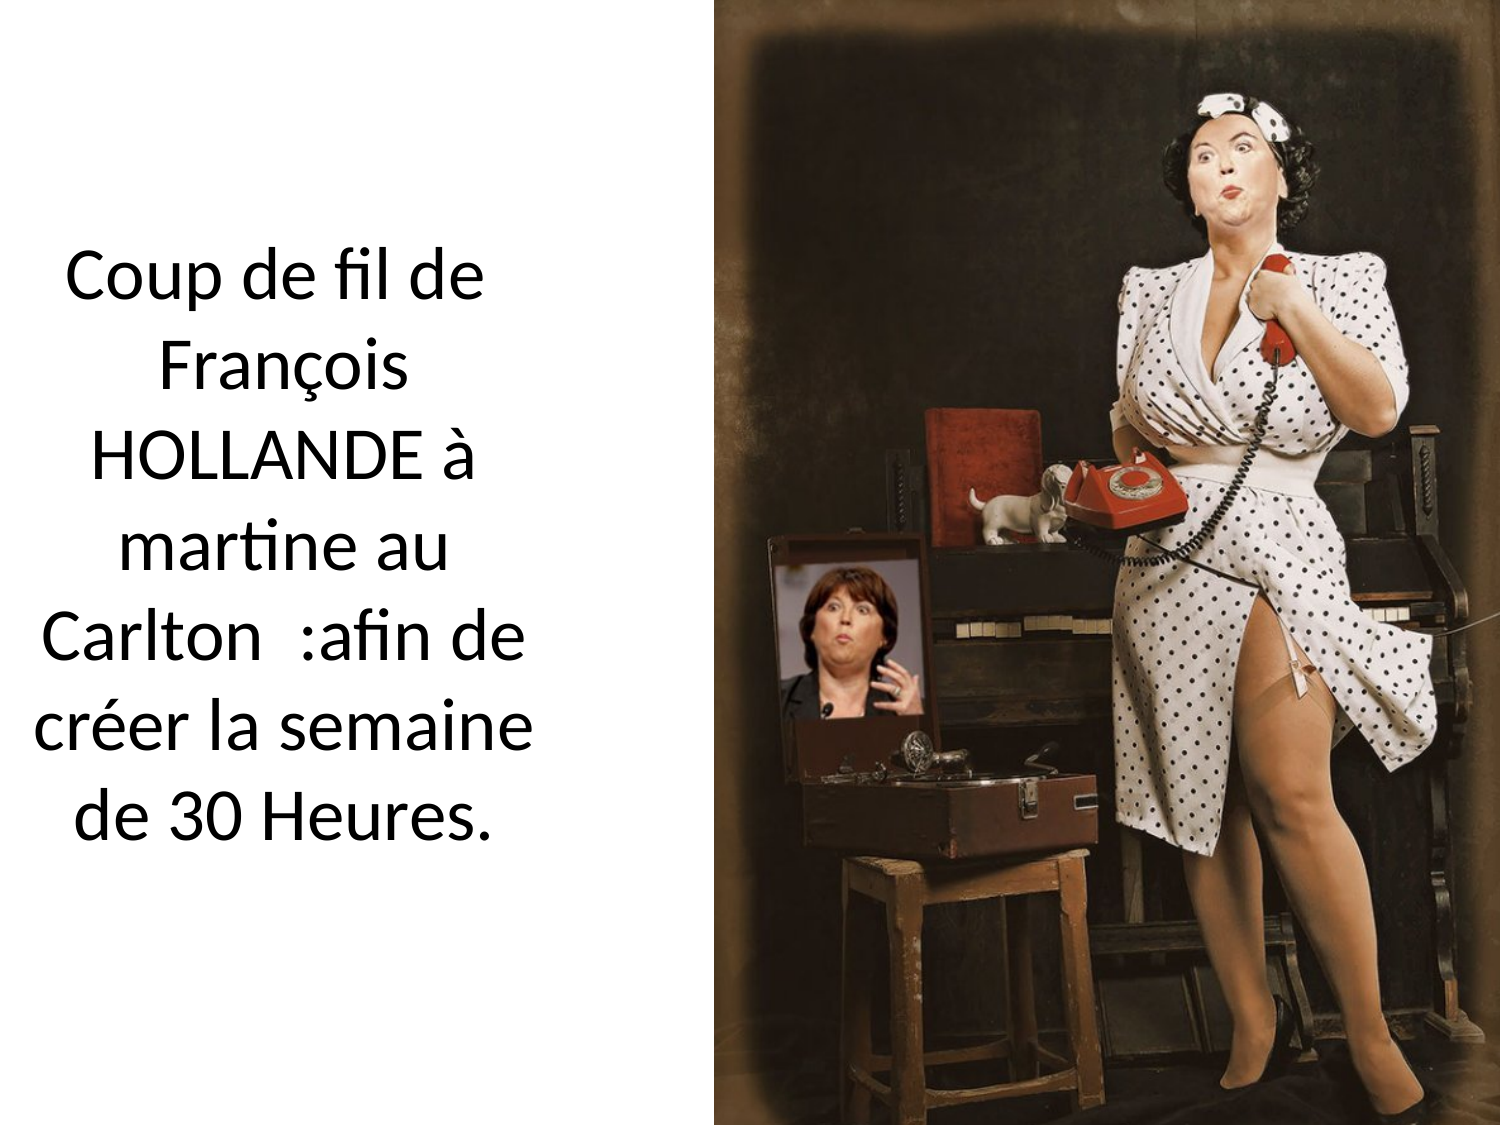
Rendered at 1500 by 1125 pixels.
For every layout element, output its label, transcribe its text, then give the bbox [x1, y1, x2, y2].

picture [714, 0, 1500, 1125]
title Coup de fil de François HOLLANDE à martine au Carlton :afin de créer la semaine de 30 Heures. [0, 0, 569, 1125]
